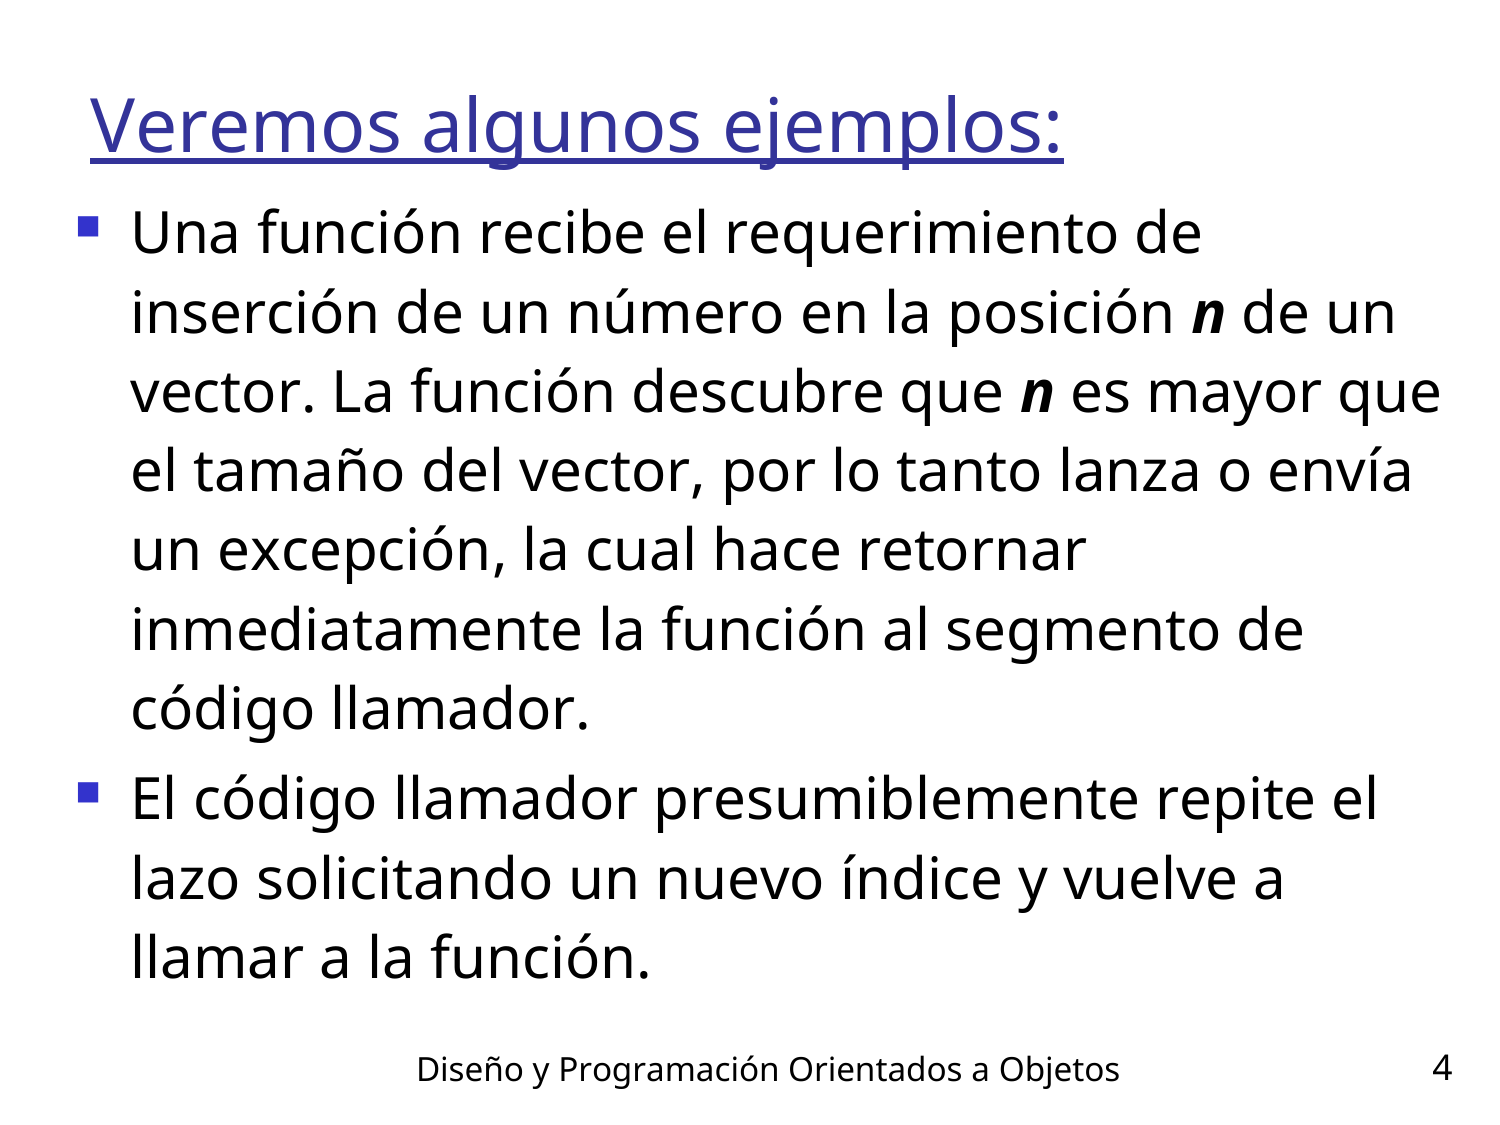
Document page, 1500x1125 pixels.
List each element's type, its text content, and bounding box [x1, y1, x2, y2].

list Una función recibe el requerimiento de inserción de un número en la posición n de un vector. La función descubre que n es mayor que el tamaño del vector, por lo tanto lanza o envía un excepción, la cual hace retornar inmediatamente la función al segmento de código llamador. El código llamador presumiblemente repite el lazo solicitando un nuevo índice y vuelve a llamar a la función. [75, 191, 1463, 1013]
title Veremos algunos ejemplos: [75, 4, 1466, 183]
